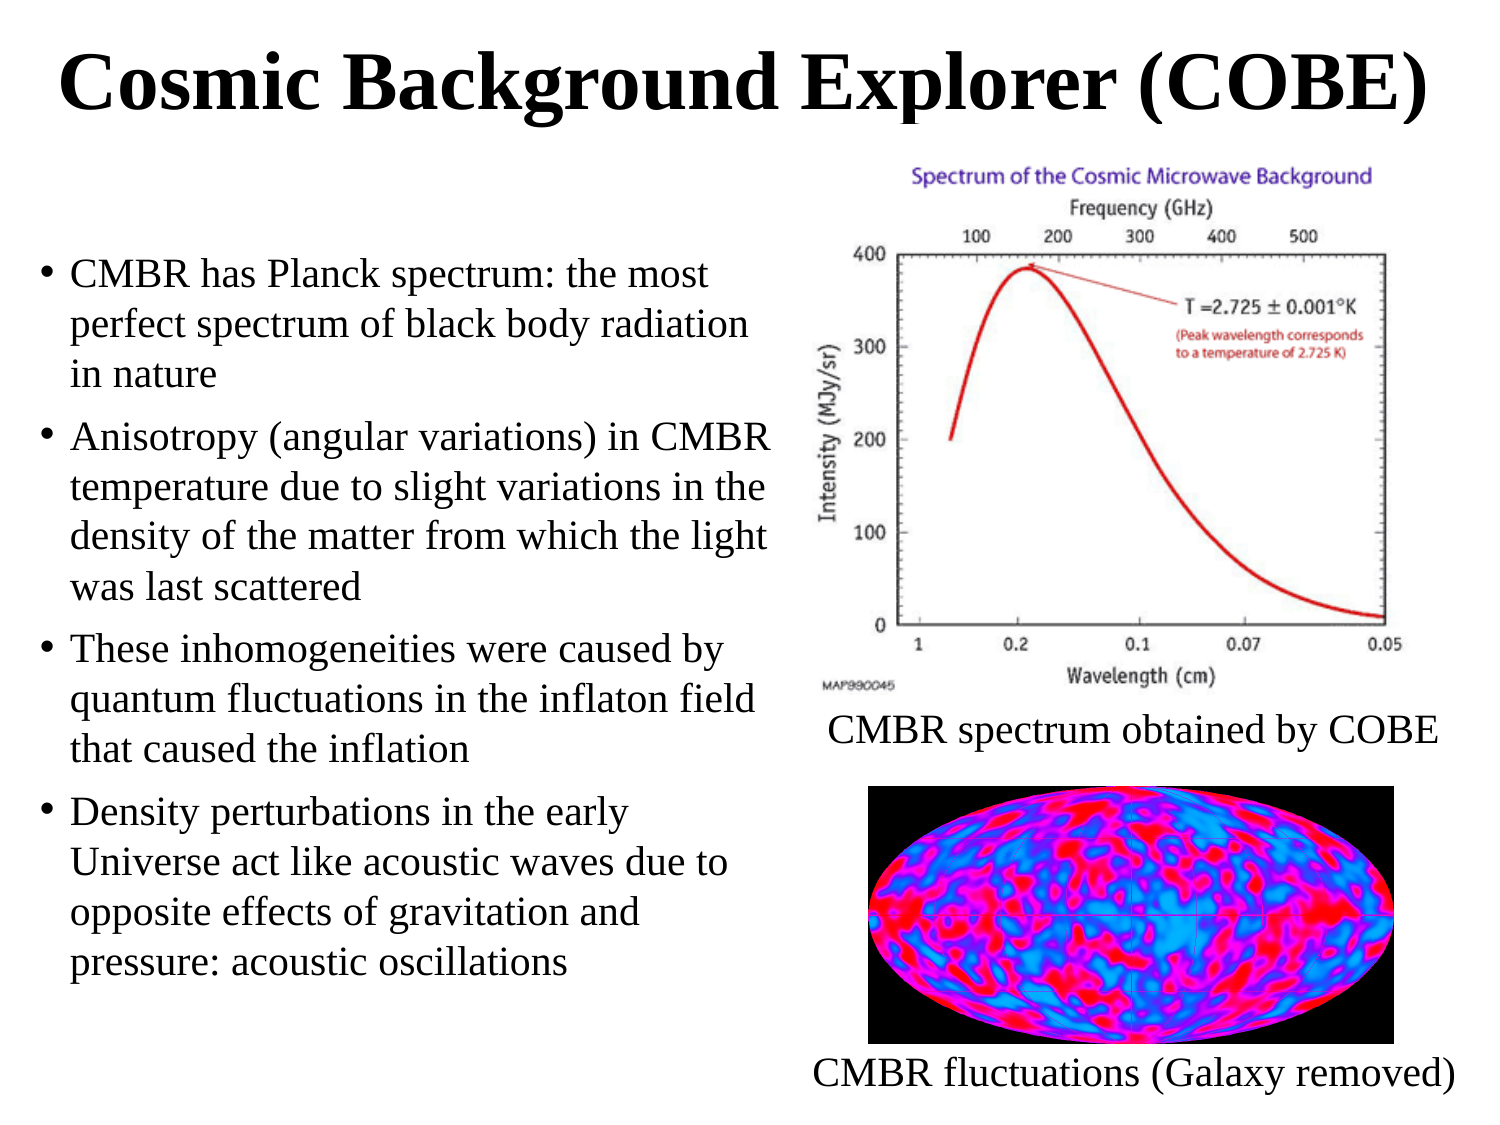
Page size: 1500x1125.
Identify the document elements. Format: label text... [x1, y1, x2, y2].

title Cosmic Background Explorer (COBE) [25, 20, 1462, 133]
list CMBR has Planck spectrum: the most perfect spectrum of black body radiation in nature Anisotropy (angular variations) in CMBR temperature due to slight variations in the density of the matter from which the light was last scattered These inhomogeneities were caused by quantum fluctuations in the inflaton field that caused the inflation Density perturbations in the early Universe act like acoustic waves due to opposite effects of gravitation and pressure: acoustic oscillations [24, 238, 788, 1071]
text_box CMBR fluctuations (Galaxy removed) [812, 1049, 1500, 1108]
text_box CMBR spectrum obtained by COBE [812, 693, 1475, 757]
picture [868, 786, 1394, 1044]
picture [812, 124, 1463, 693]
